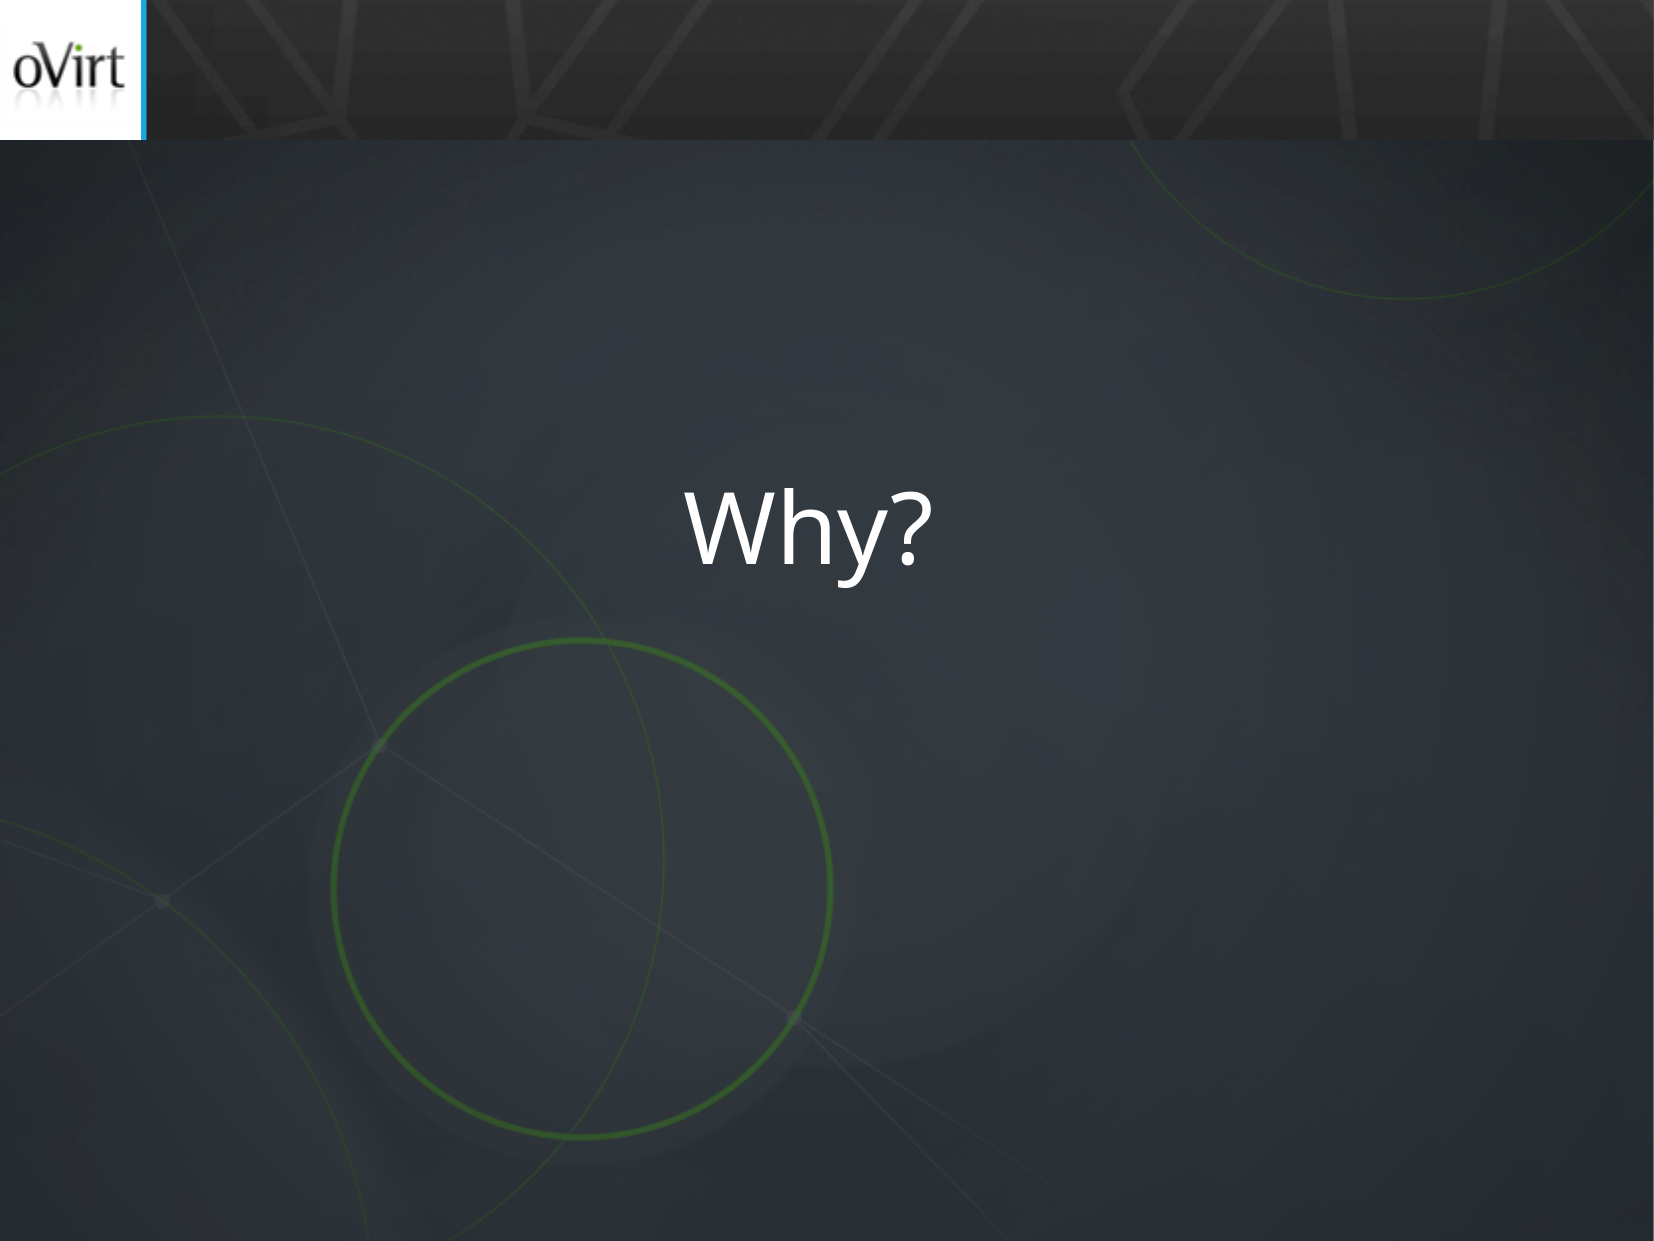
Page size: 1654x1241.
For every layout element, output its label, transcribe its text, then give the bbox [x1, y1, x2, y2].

text_box Why? [585, 450, 1654, 689]
picture [0, 0, 1654, 1241]
